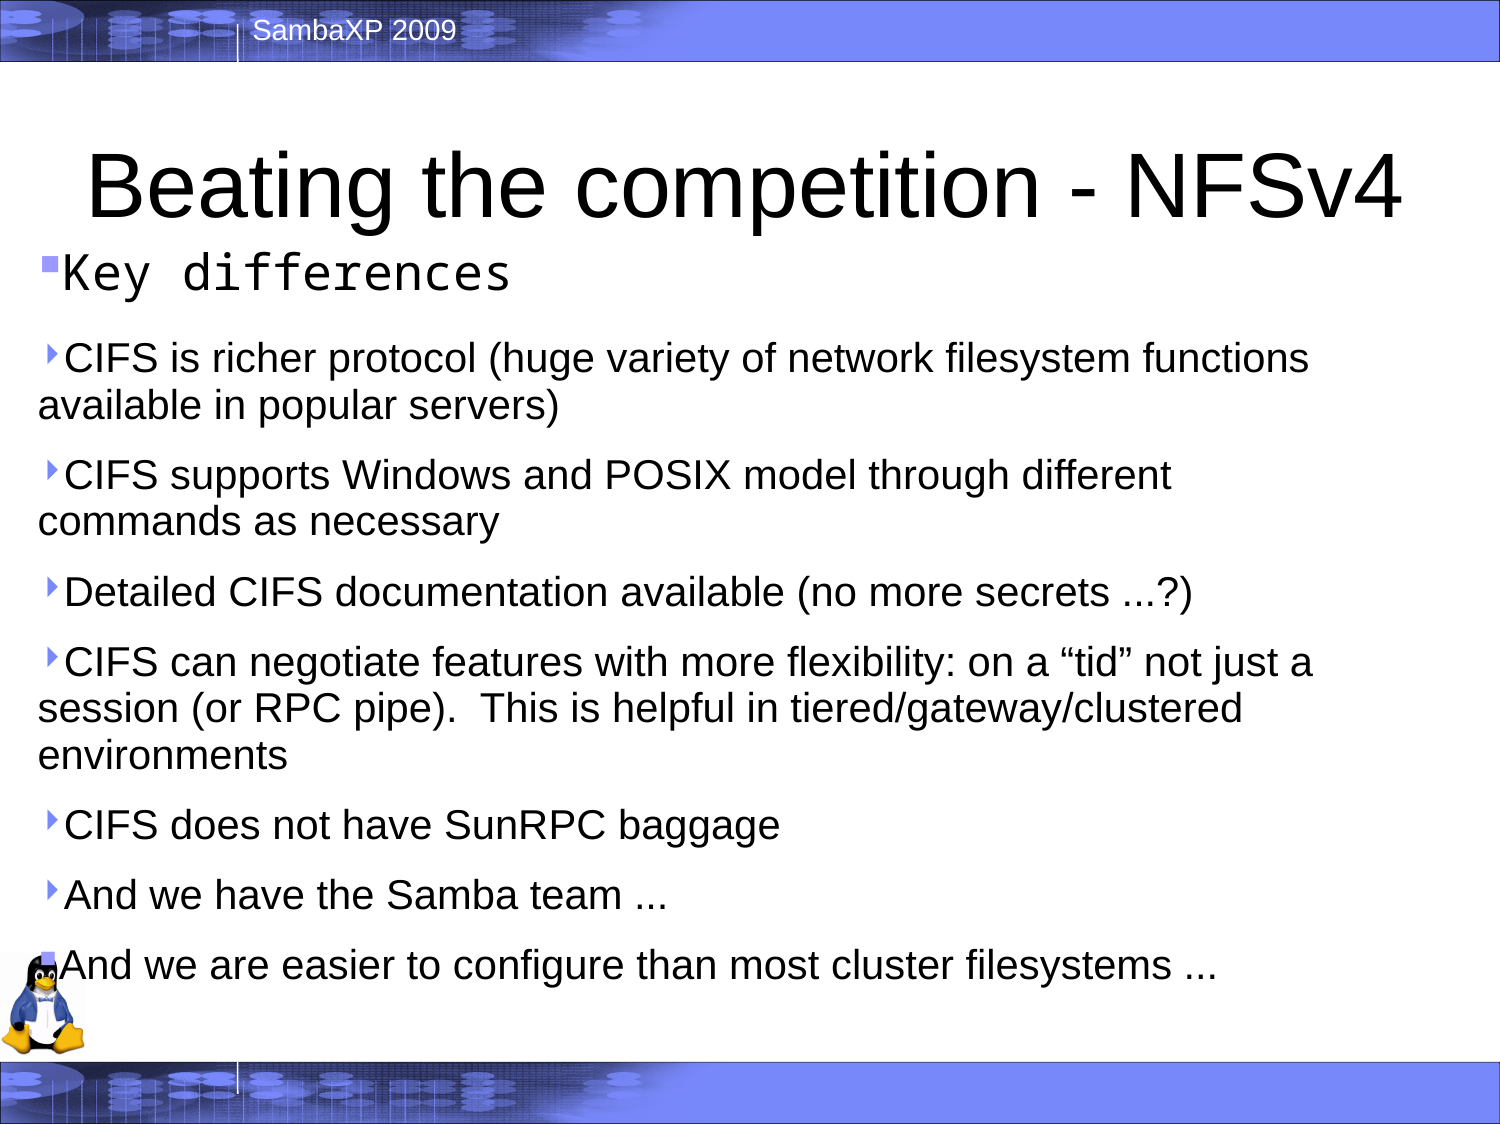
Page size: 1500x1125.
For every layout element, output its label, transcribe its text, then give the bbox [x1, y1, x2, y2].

list Key differences CIFS is richer protocol (huge variety of network filesystem functions available in popular servers) CIFS supports Windows and POSIX model through different commands as necessary Detailed CIFS documentation available (no more secrets ...?) CIFS can negotiate features with more flexibility: on a “tid” not just a session (or RPC pipe). This is helpful in tiered/gateway/clustered environments CIFS does not have SunRPC baggage And we have the Samba team ... And we are easier to configure than most cluster filesystems ... [37, 237, 1388, 978]
picture [1, 1063, 1499, 1123]
picture [1, 1, 1499, 61]
title Beating the competition - NFSv4 [69, 134, 1422, 237]
